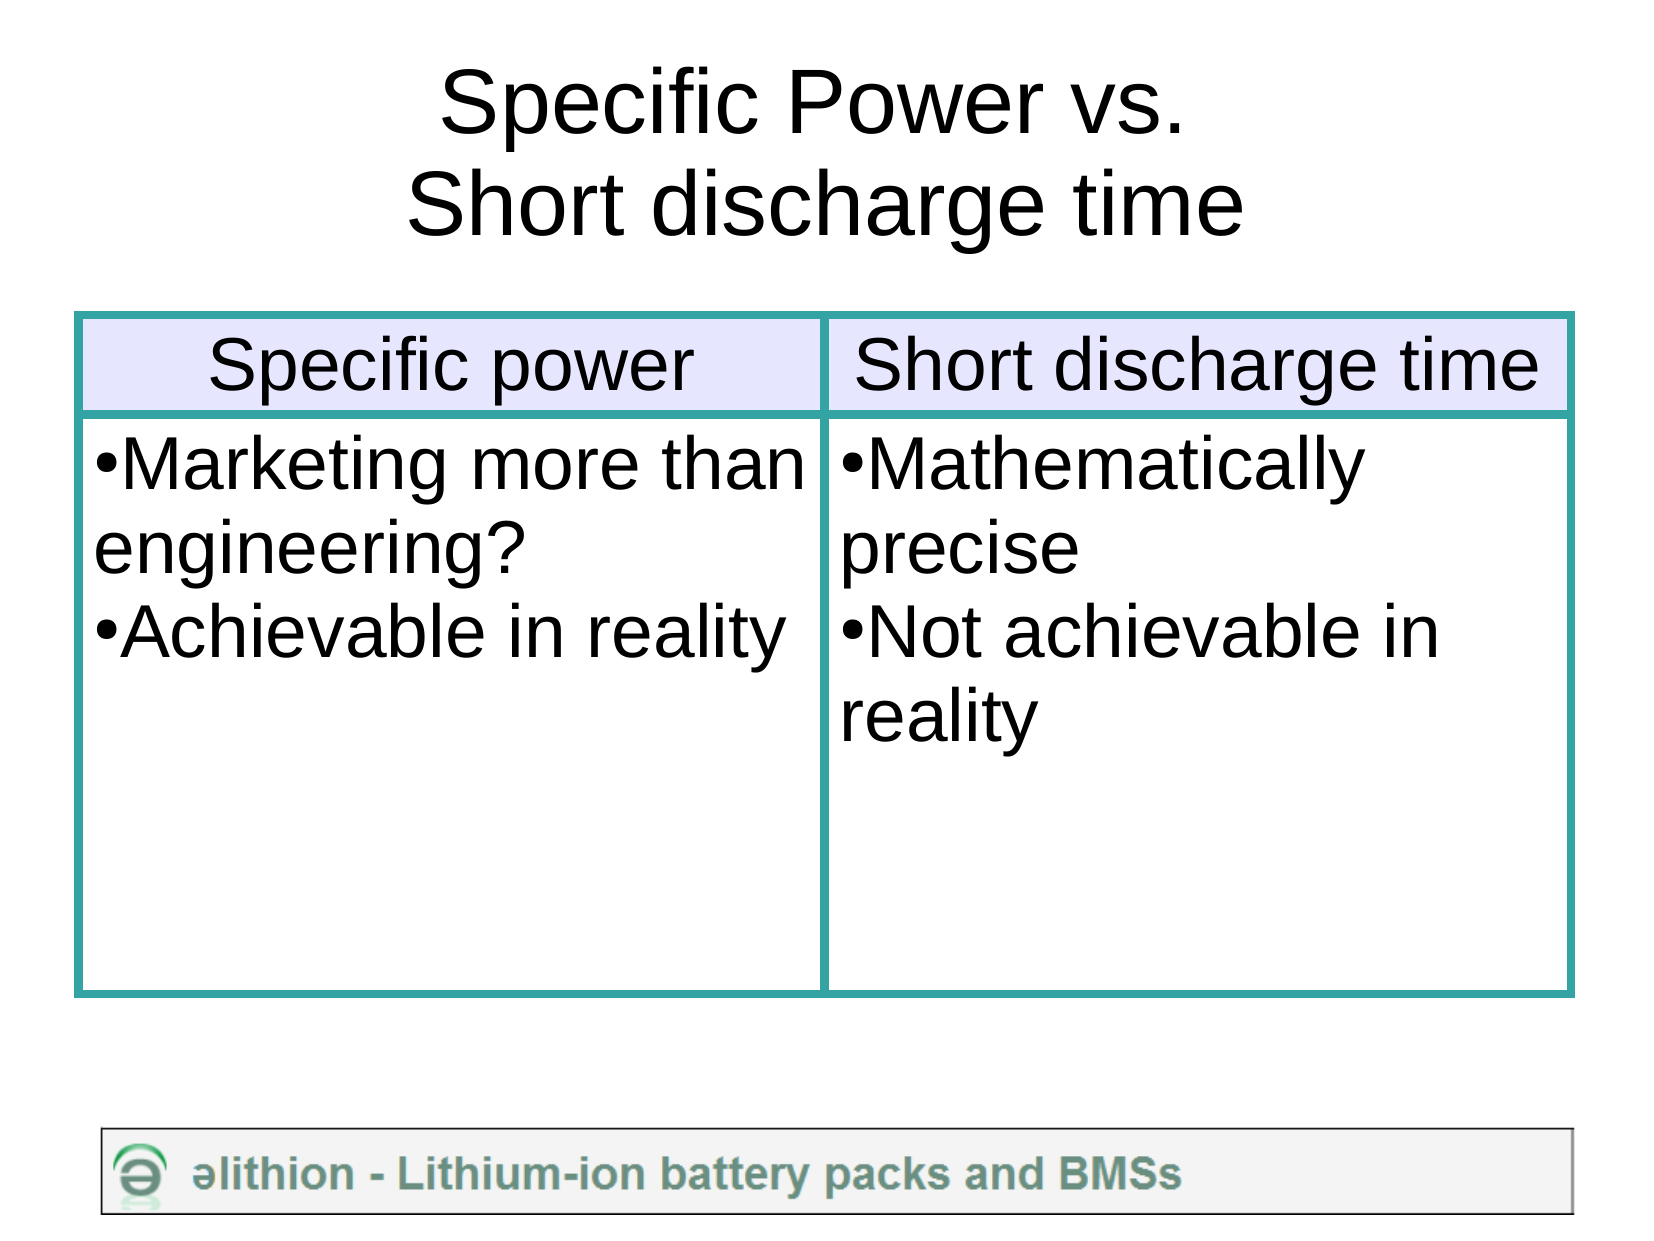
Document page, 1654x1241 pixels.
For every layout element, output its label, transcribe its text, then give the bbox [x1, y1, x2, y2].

table_cell Mathematically precise Not achievable in reality [829, 419, 1567, 990]
table_header Short discharge time [829, 319, 1567, 410]
picture [98, 1125, 1576, 1215]
table_header Specific power [83, 319, 820, 410]
title Specific Power vs. Short discharge time [82, 50, 1571, 256]
table_cell Marketing more than engineering? Achievable in reality [83, 419, 820, 990]
